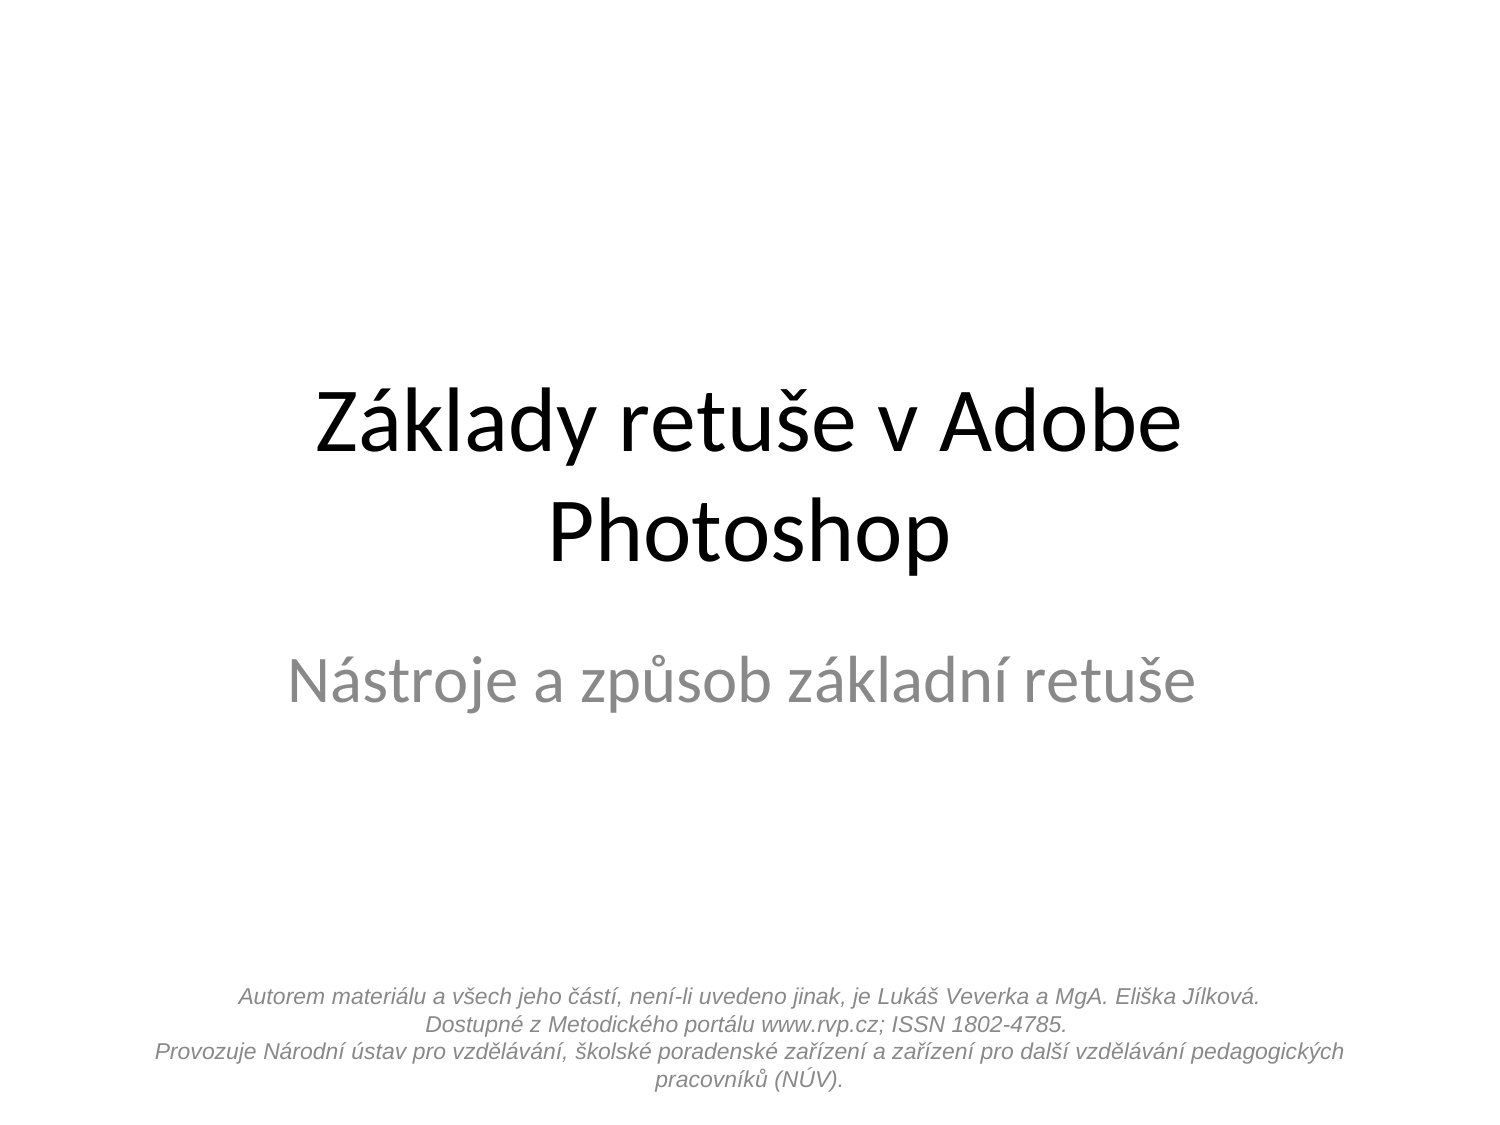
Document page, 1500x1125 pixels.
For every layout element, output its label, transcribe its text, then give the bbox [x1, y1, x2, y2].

title Základy retuše v Adobe Photoshop [112, 349, 1388, 591]
text_box Nástroje a způsob základní retuše [225, 637, 1276, 728]
text_box Autorem materiálu a všech jeho částí, není-li uvedeno jinak, je Lukáš Veverka a MgA. Eliška Jílková. Dostupné z Metodického portálu www.rvp.cz; ISSN 1802-4785. Provozuje Národní ústav pro vzdělávání, školské poradenské zařízení a zařízení pro další vzdělávání pedagogických pracovníků (NÚV). [135, 1020, 1365, 1081]
